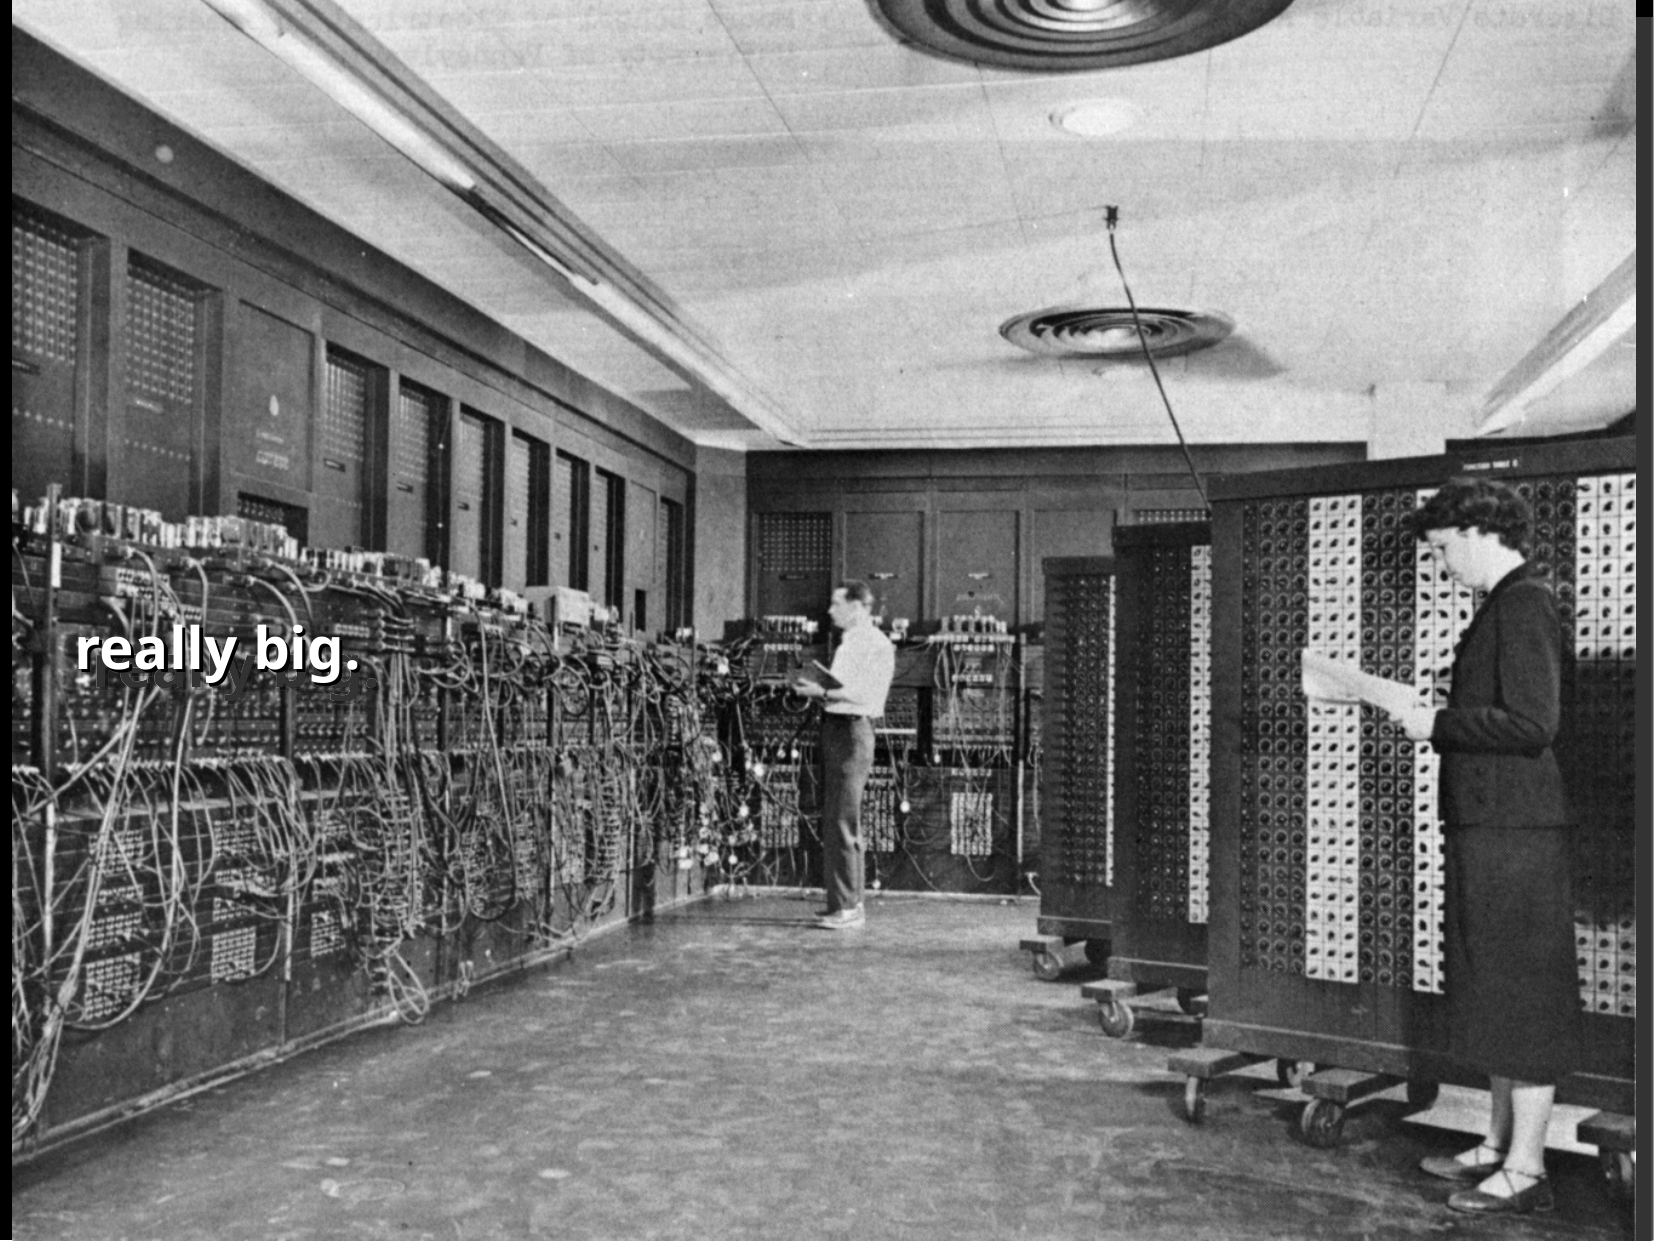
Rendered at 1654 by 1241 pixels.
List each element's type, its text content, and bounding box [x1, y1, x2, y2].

picture [12, 0, 1636, 1241]
text_box really big. [59, 600, 389, 704]
